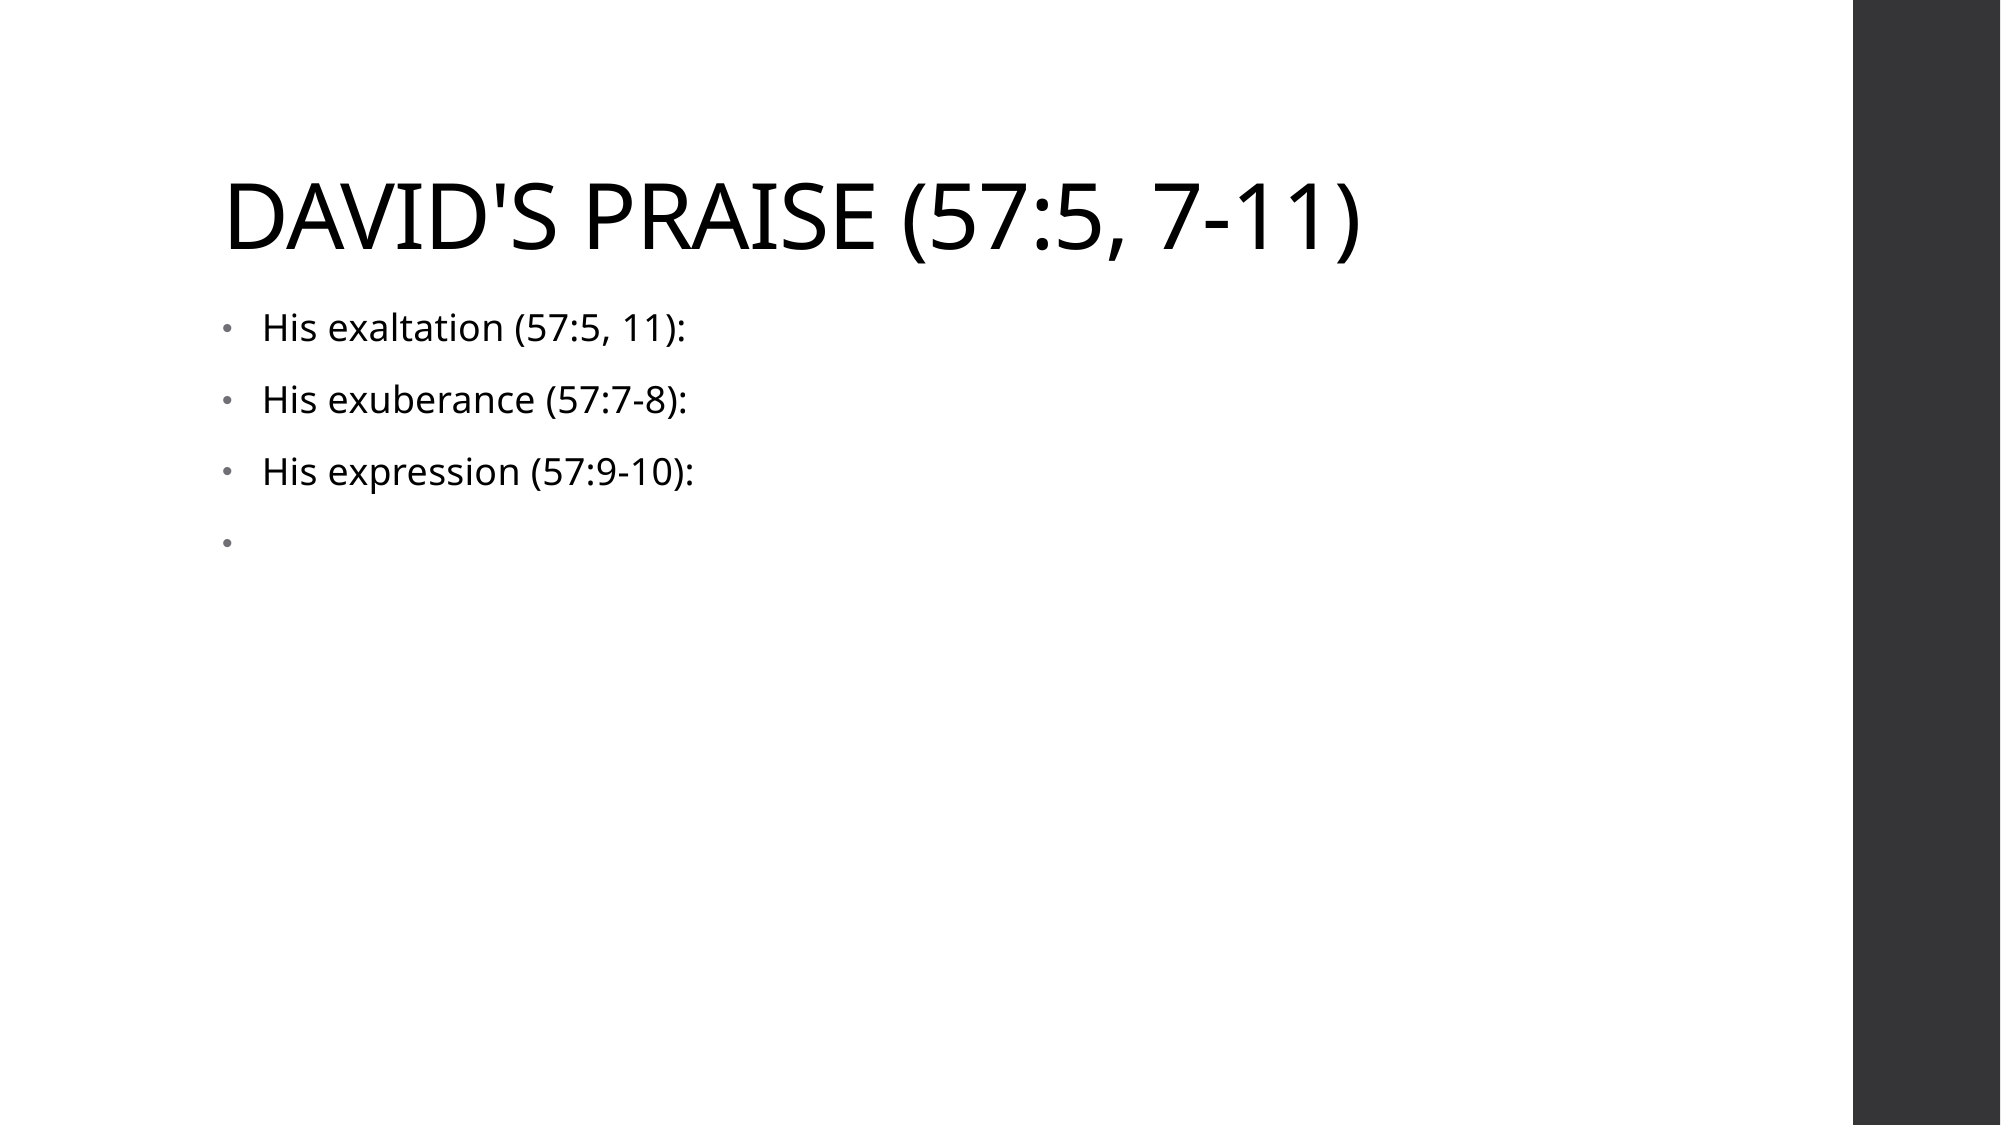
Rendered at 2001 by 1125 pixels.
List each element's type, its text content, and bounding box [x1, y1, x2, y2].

list His exaltation (57:5, 11): His exuberance (57:7-8): His expression (57:9-10): [206, 299, 1617, 1014]
title DAVID'S PRAISE (57:5, 7-11) [206, 60, 1797, 278]
